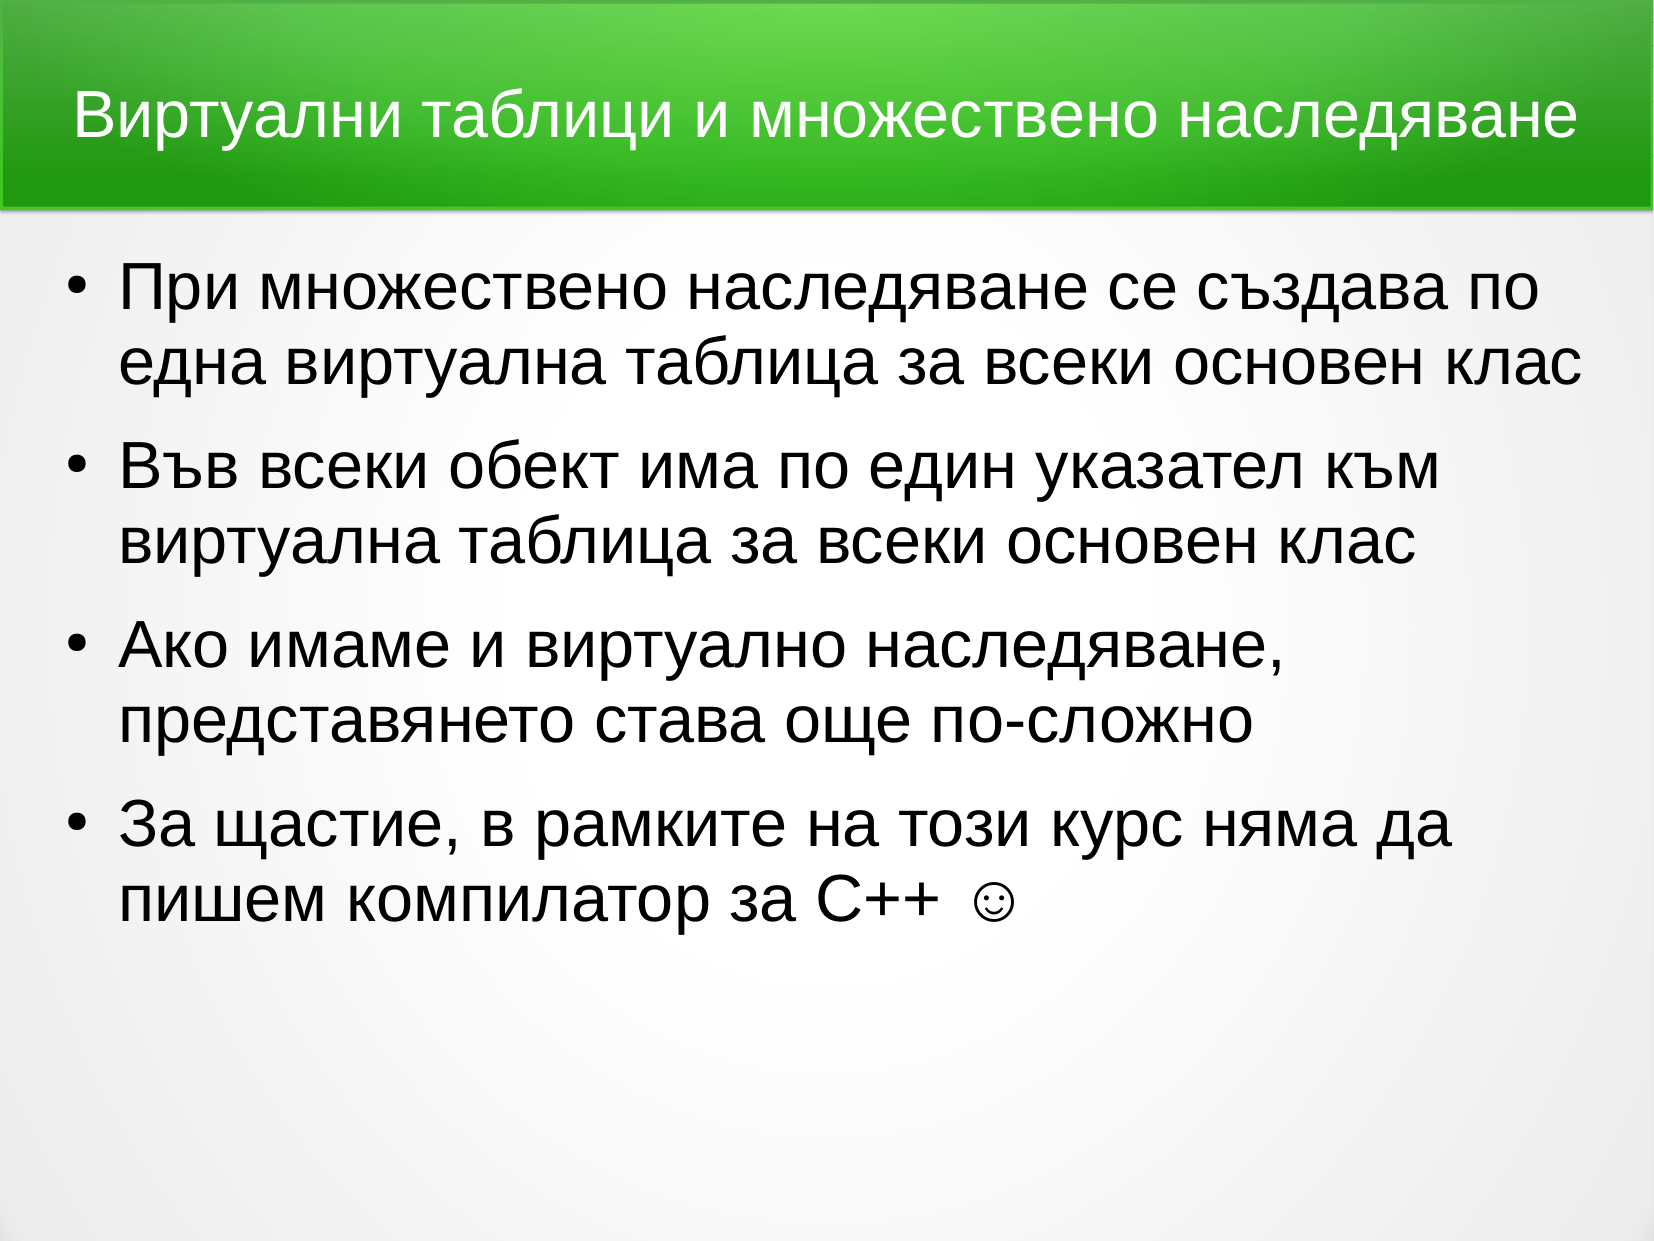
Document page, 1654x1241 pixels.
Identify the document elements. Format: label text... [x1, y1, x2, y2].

title Виртуални таблици и множествено наследяване [23, 49, 1630, 179]
list При множествено наследяване се създава по една виртуална таблица за всеки основен клас Във всеки обект има по един указател към виртуална таблица за всеки основен клас Ако имаме и виртуално наследяване, представянето става още по-сложно За щастие, в рамките на този курс няма да пишем компилатор за C++ ☺ [47, 249, 1619, 1217]
